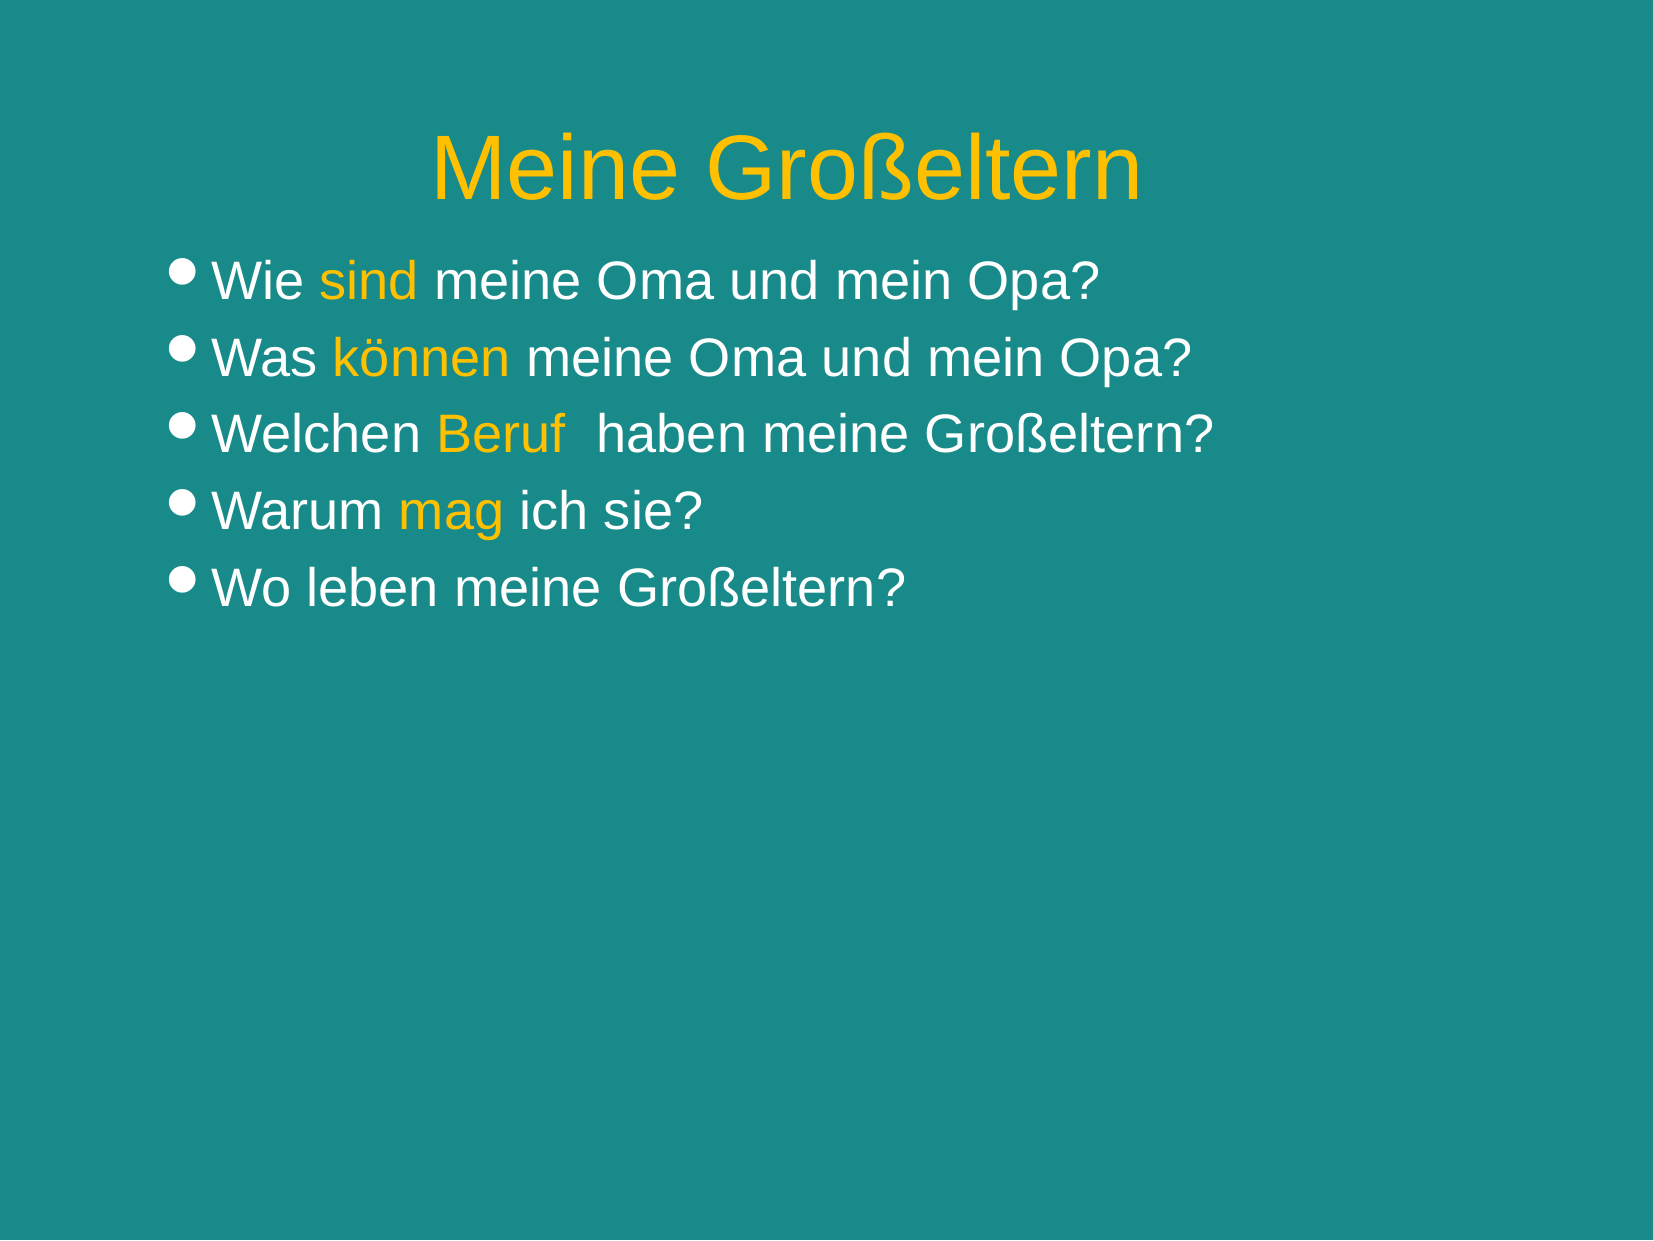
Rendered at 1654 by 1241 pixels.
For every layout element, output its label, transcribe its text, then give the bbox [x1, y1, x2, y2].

list Wie sind meine Oma und mein Opa? Was können meine Oma und mein Opa? Welchen Beruf haben meine Großeltern? Warum mag ich sie? Wo leben meine Großeltern? [150, 237, 1426, 988]
title Meine Großeltern [150, 44, 1426, 233]
